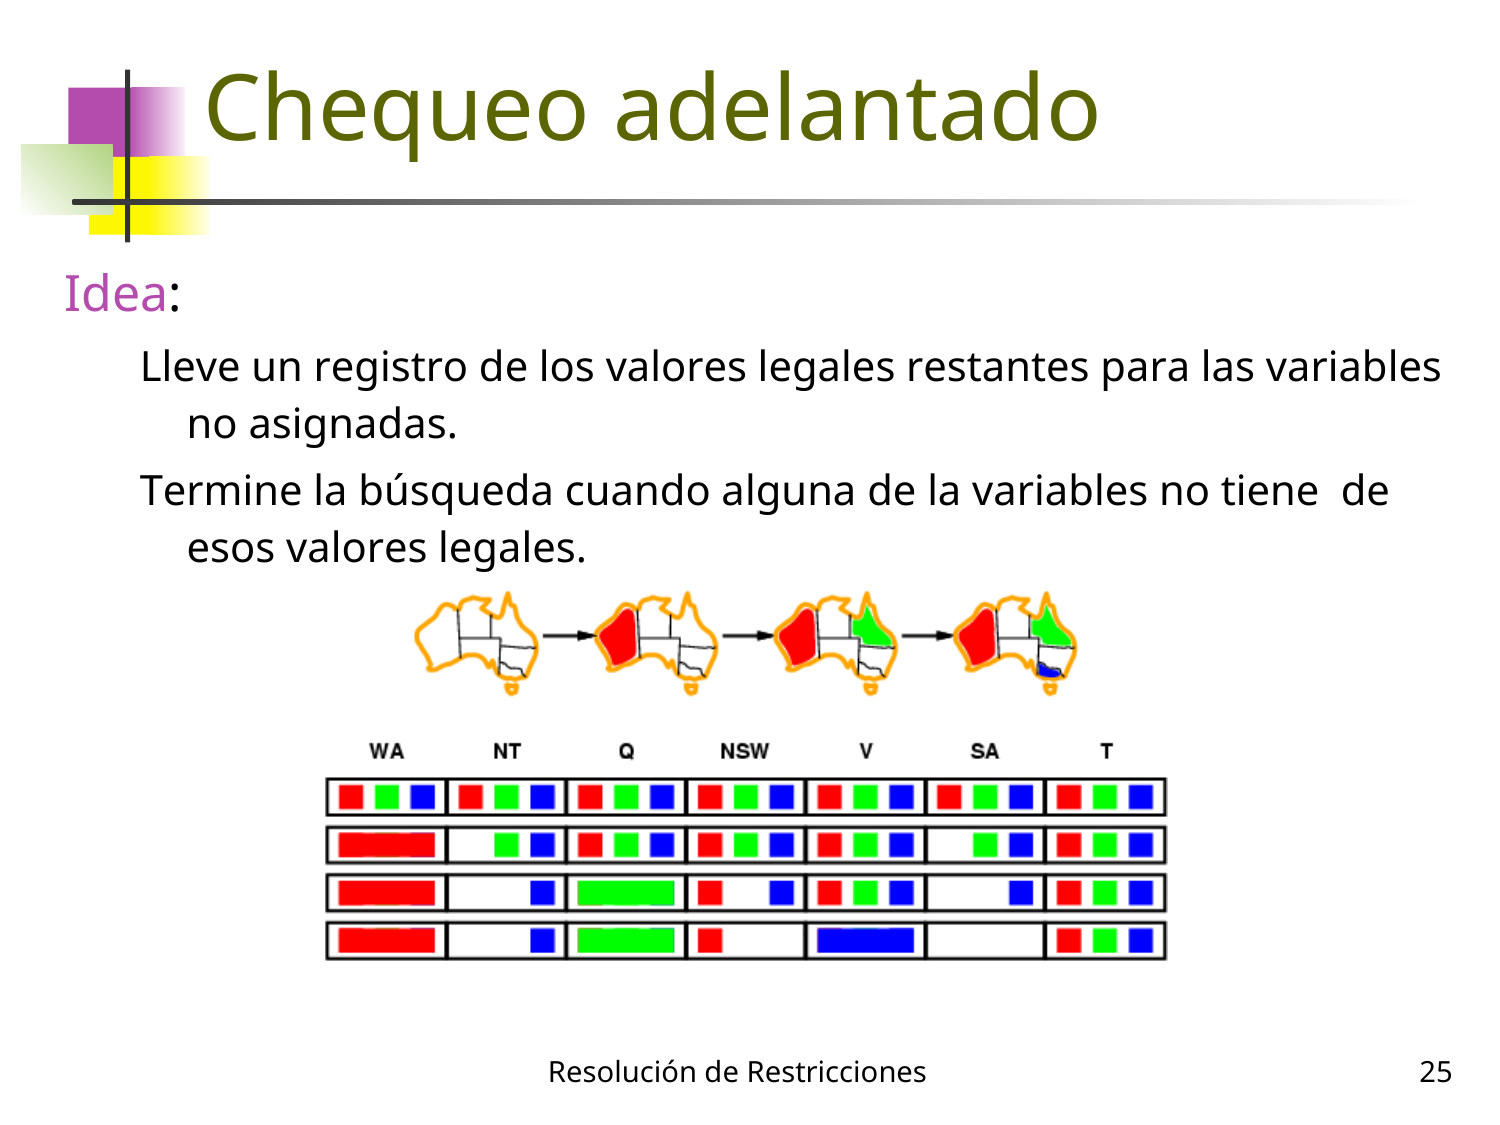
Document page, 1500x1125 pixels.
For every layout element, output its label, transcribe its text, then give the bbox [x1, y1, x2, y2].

picture [324, 590, 1168, 964]
list Idea: Lleve un registro de los valores legales restantes para las variables no asignadas. Termine la búsqueda cuando alguna de la variables no tiene de esos valores legales. [50, 249, 1469, 1007]
title Chequeo adelantado [188, 35, 1468, 175]
